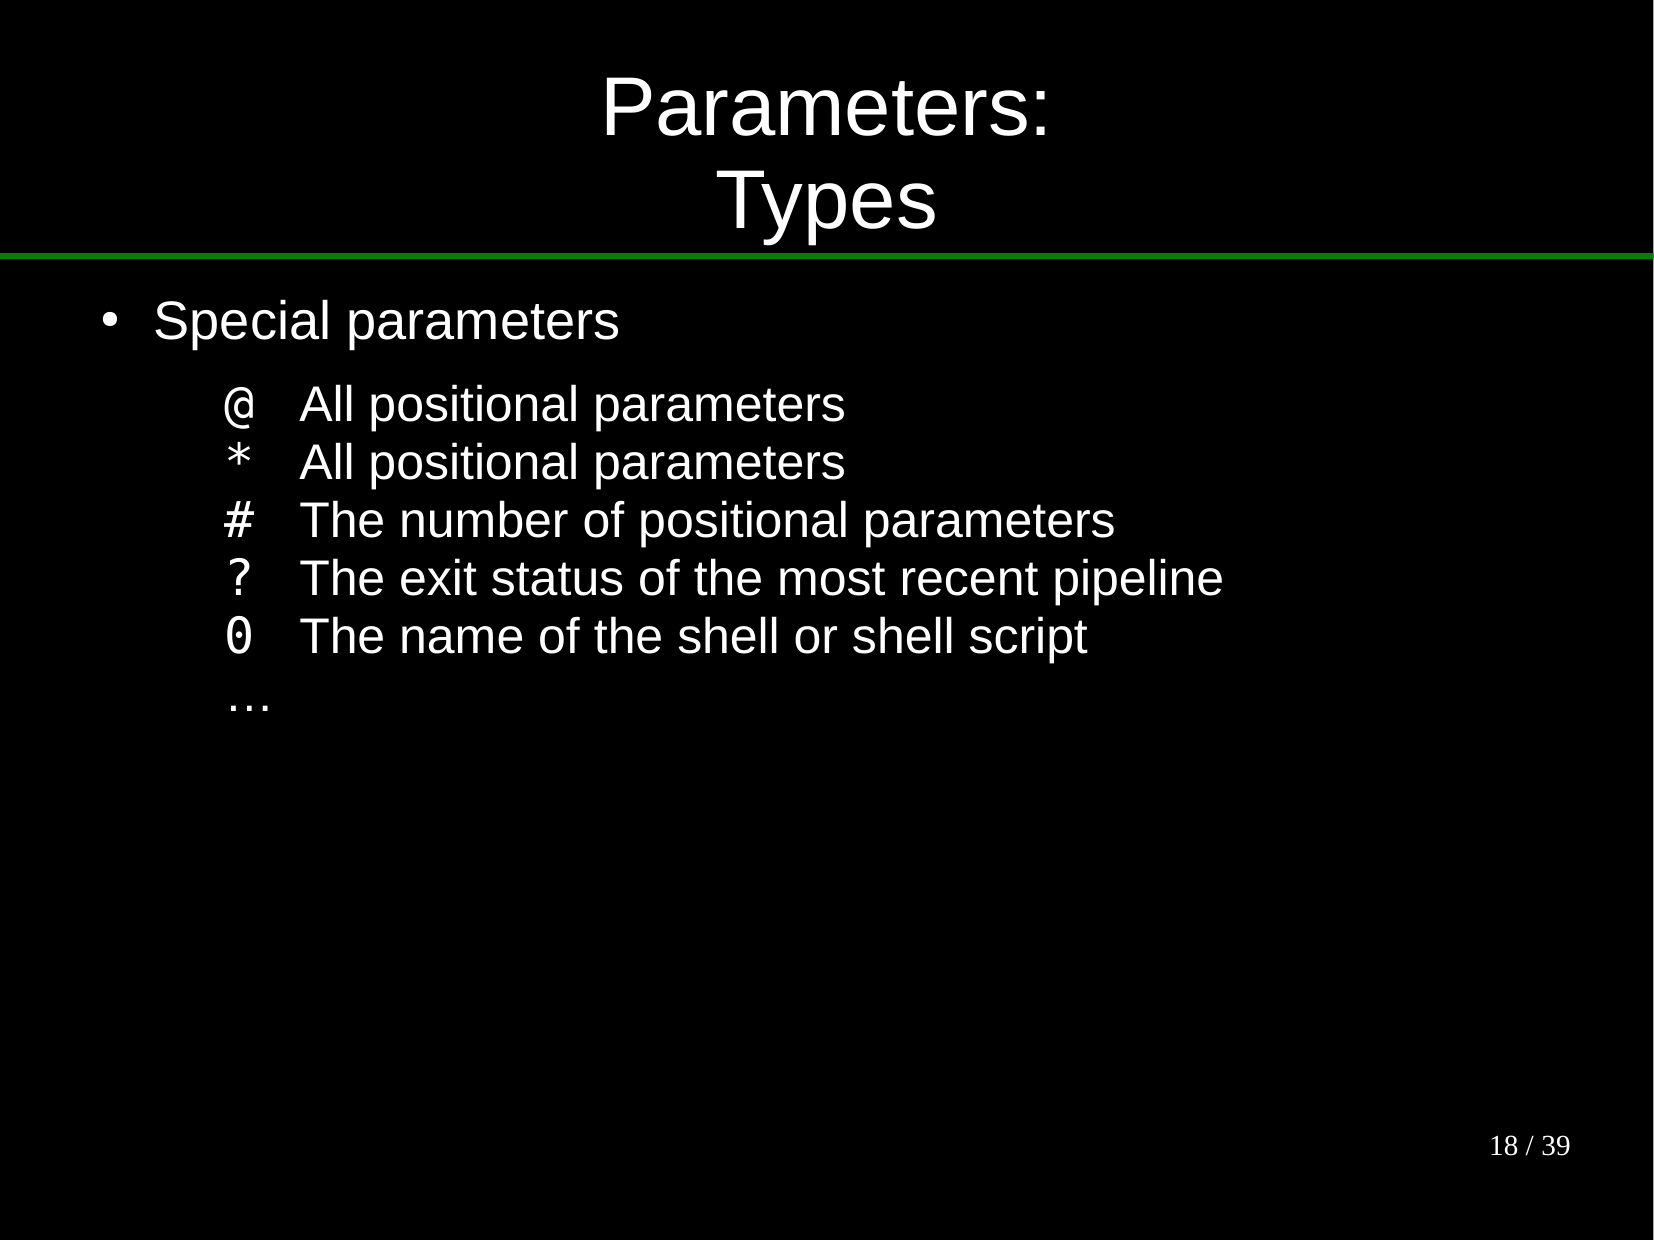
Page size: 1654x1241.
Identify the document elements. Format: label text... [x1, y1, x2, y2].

title Parameters: Types [82, 49, 1571, 257]
list Special parameters @ All positional parameters * All positional parameters # The number of positional parameters ? The exit status of the most recent pipeline 0 The name of the shell or shell script … [82, 290, 1538, 1010]
